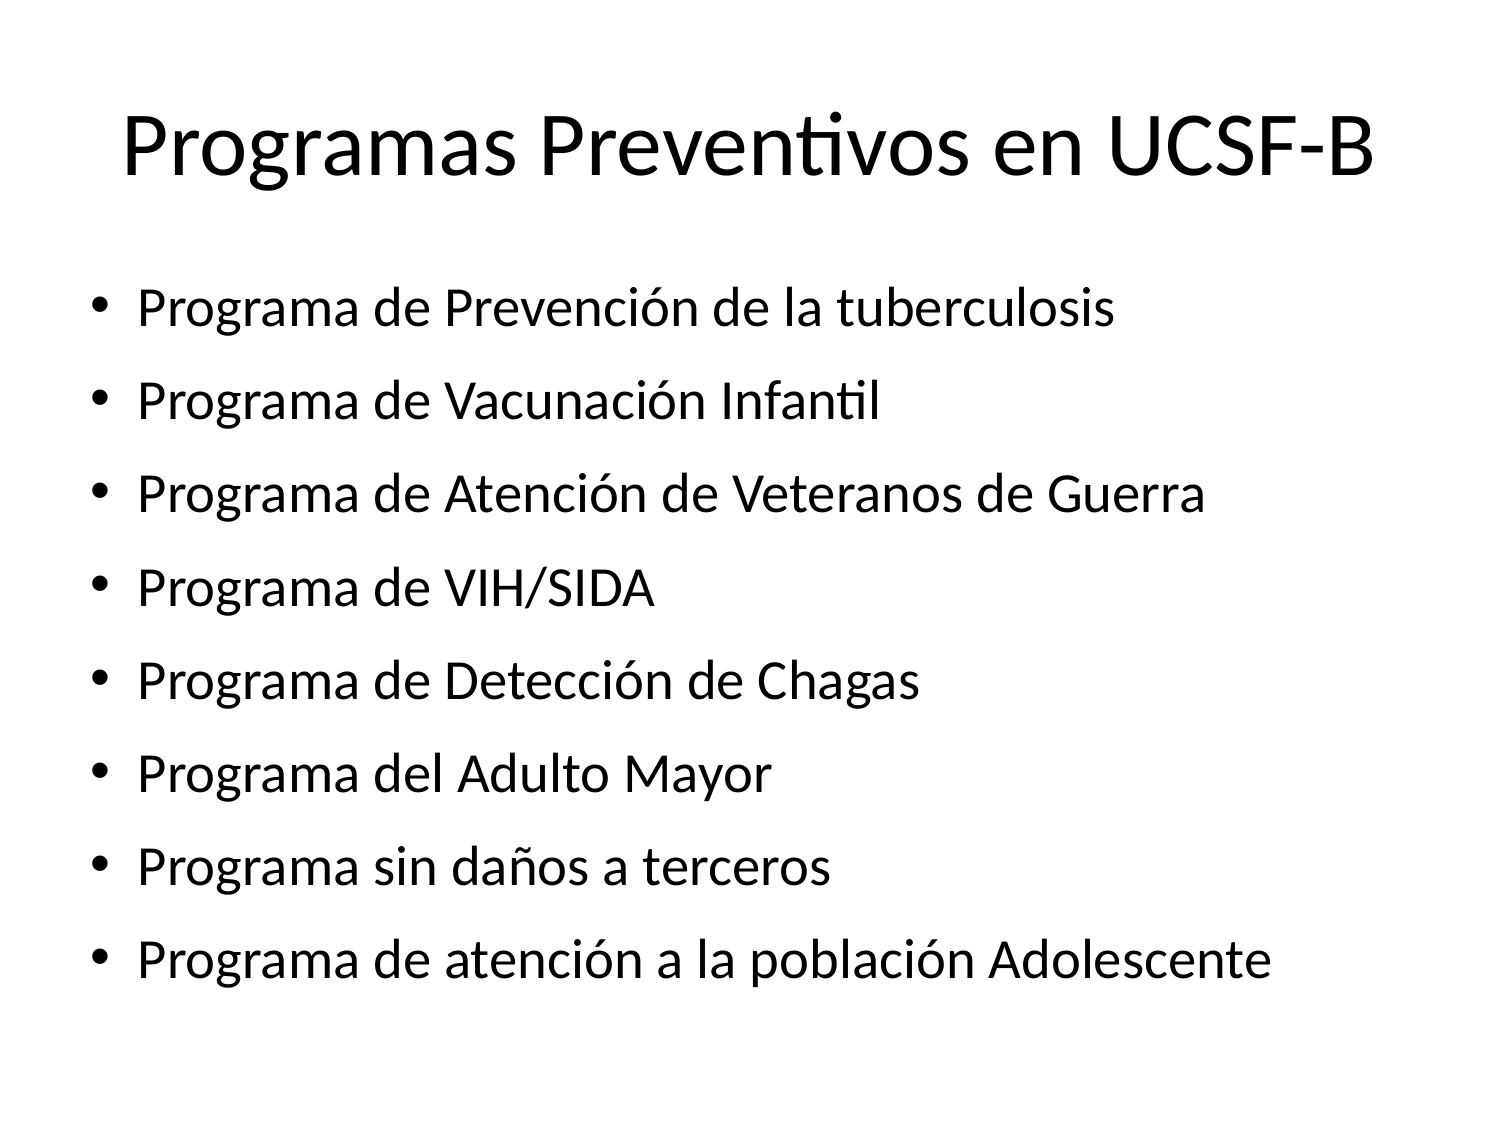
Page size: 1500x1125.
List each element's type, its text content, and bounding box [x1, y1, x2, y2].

title Programas Preventivos en UCSF-B [75, 45, 1425, 233]
list Programa de Prevención de la tuberculosis Programa de Vacunación Infantil Programa de Atención de Veteranos de Guerra Programa de VIH/SIDA Programa de Detección de Chagas Programa del Adulto Mayor Programa sin daños a terceros Programa de atención a la población Adolescente [75, 262, 1425, 1005]
